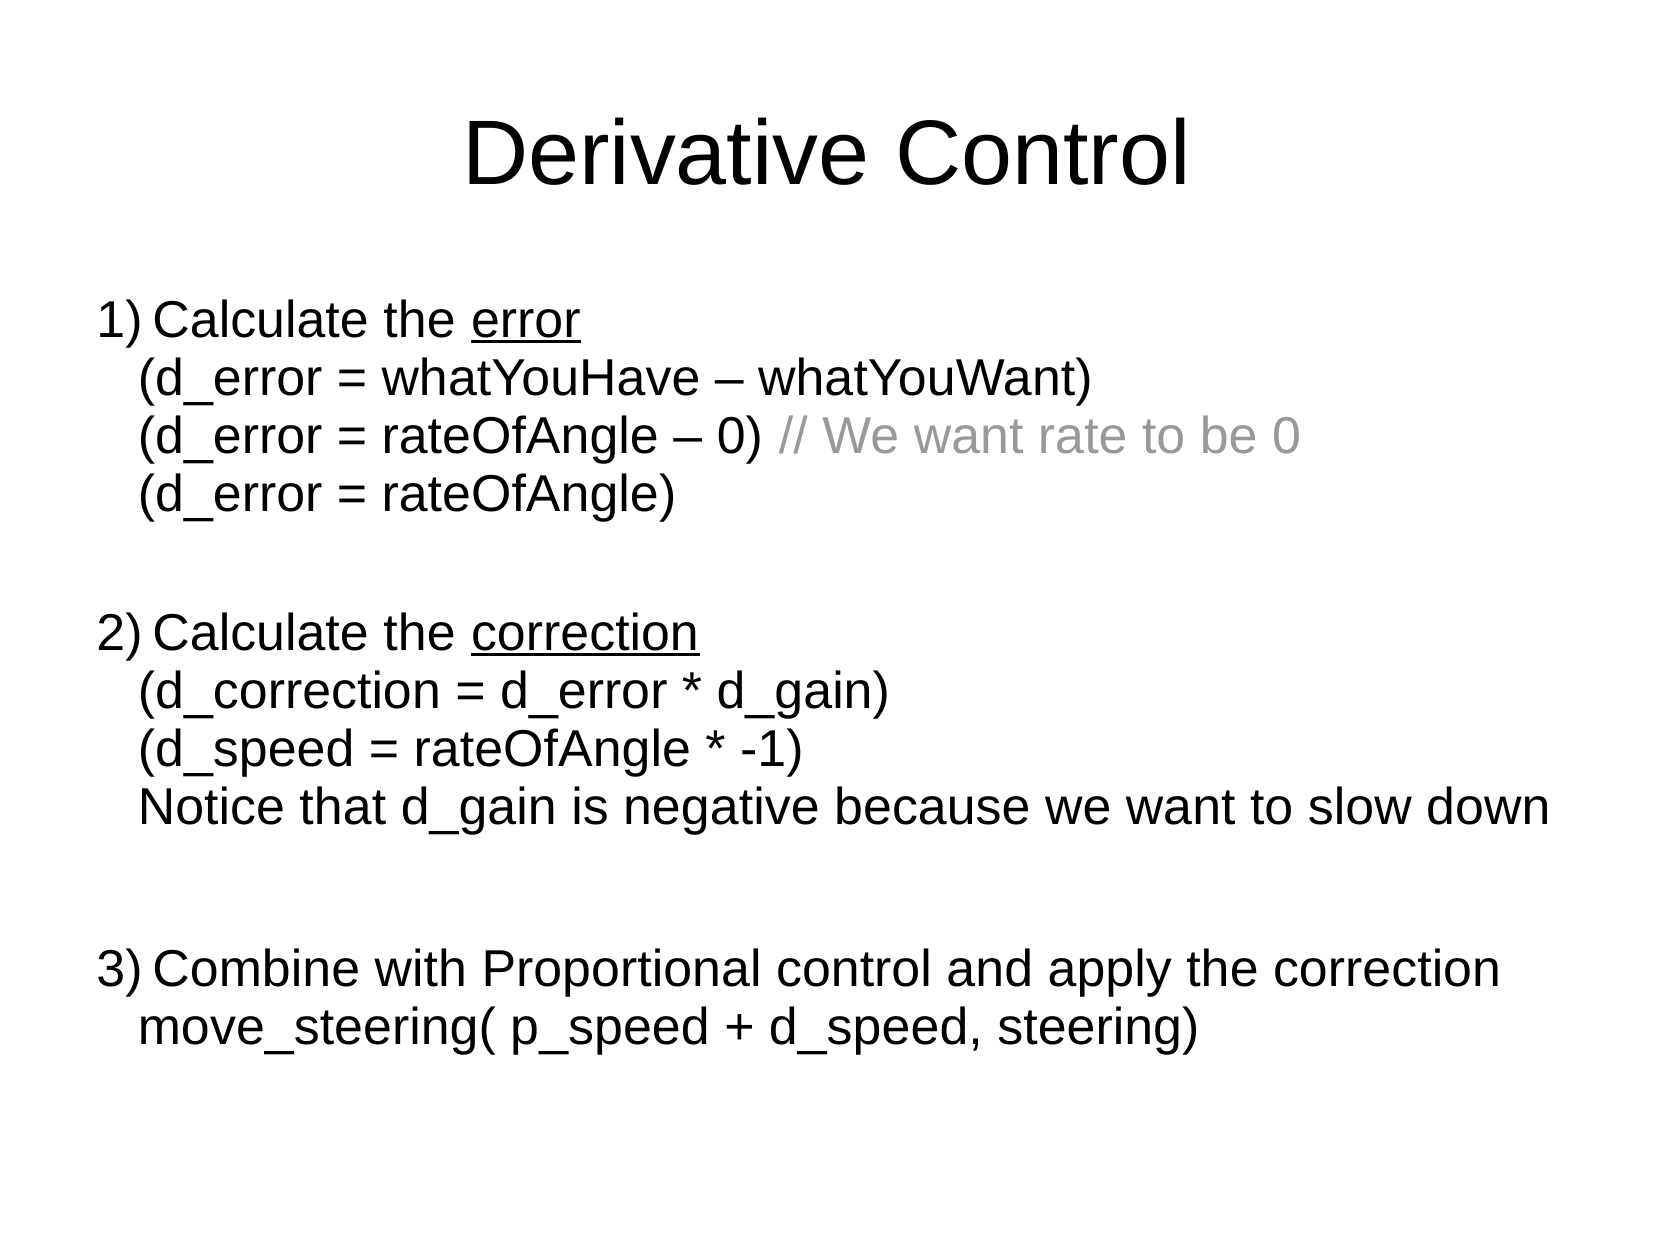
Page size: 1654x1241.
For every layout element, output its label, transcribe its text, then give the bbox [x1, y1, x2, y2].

list Calculate the error (d_error = whatYouHave – whatYouWant) (d_error = rateOfAngle – 0) // We want rate to be 0 (d_error = rateOfAngle) Calculate the correction (d_correction = d_error * d_gain) (d_speed = rateOfAngle * -1) Notice that d_gain is negative because we want to slow down Combine with Proportional control and apply the correction move_steering( p_speed + d_speed, steering) [82, 290, 1571, 1111]
title Derivative Control [82, 49, 1571, 257]
